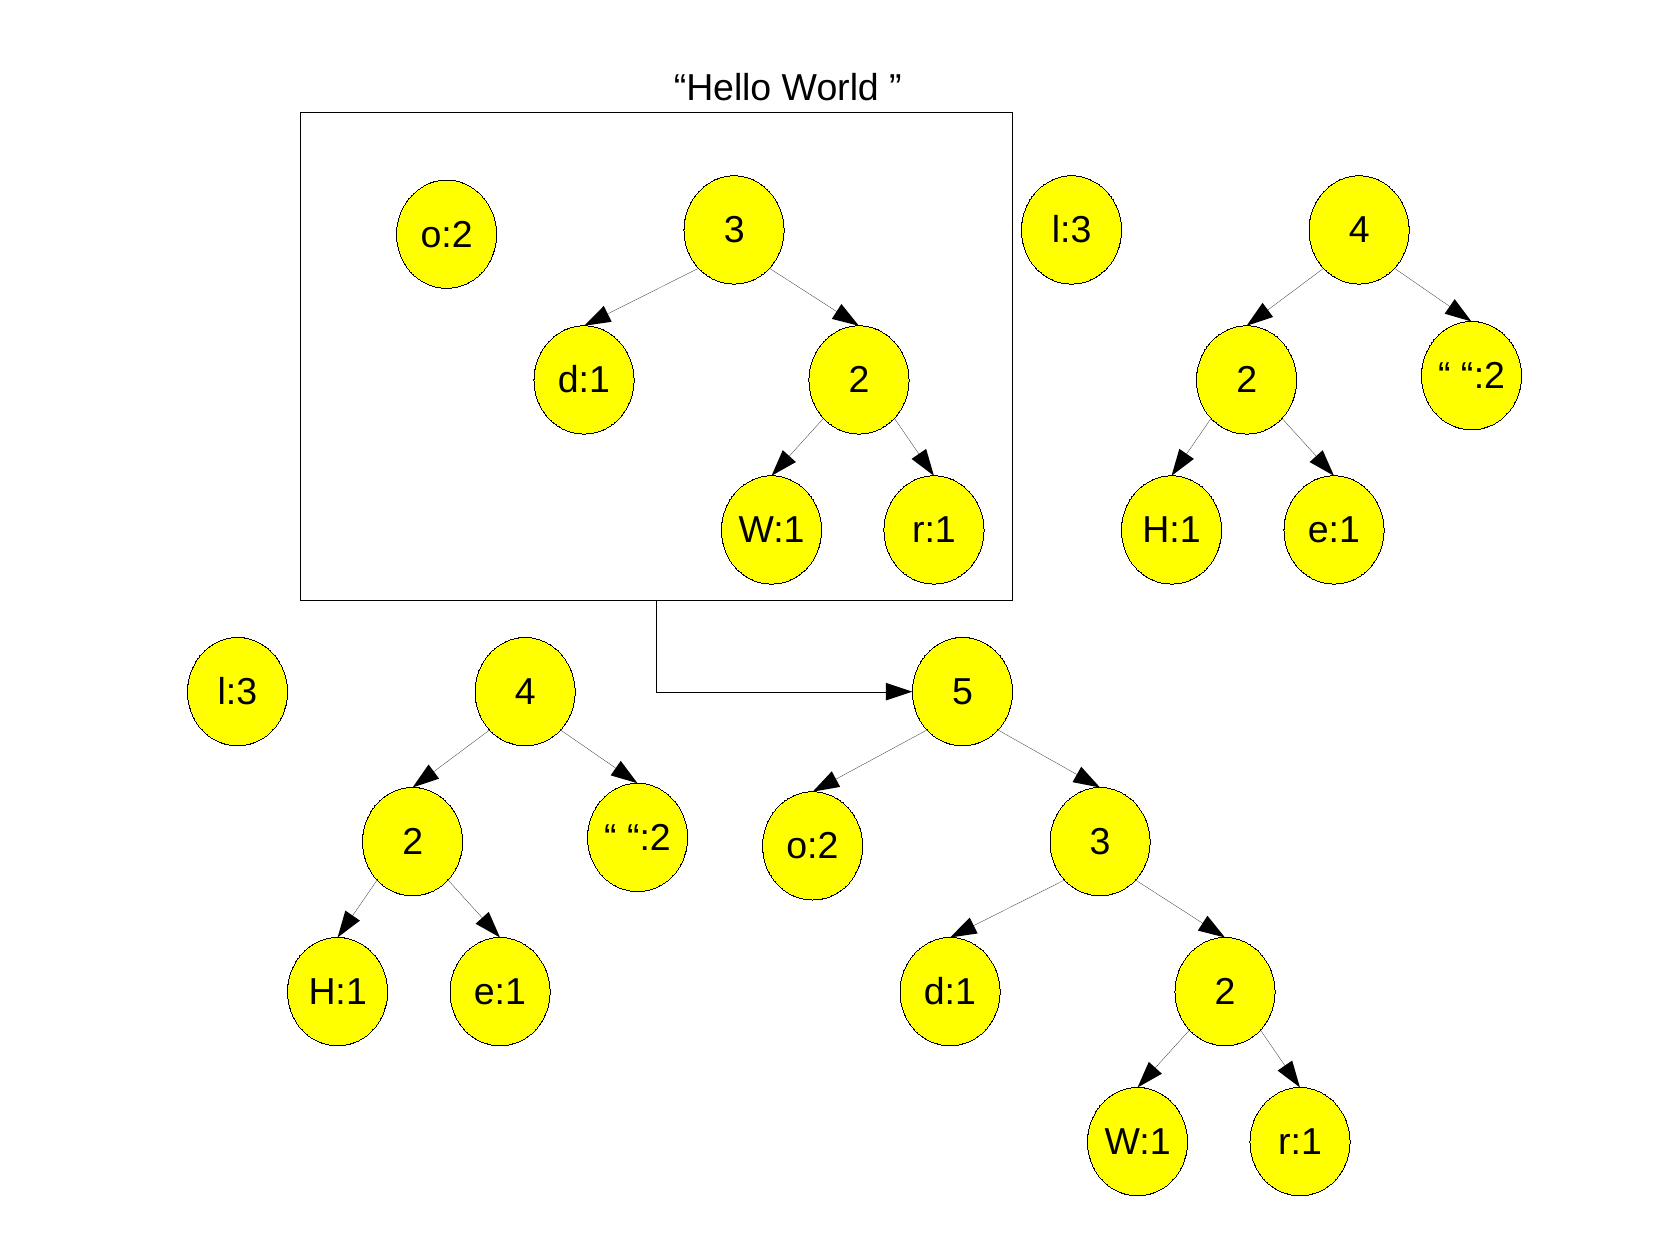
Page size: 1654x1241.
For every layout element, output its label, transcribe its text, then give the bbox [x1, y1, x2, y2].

text_box “ “:2 [1421, 321, 1522, 430]
text_box 5 [912, 637, 1013, 746]
text_box H:1 [287, 937, 388, 1046]
text_box 2 [362, 787, 463, 896]
text_box e:1 [450, 937, 551, 1046]
text_box l:3 [1021, 175, 1122, 285]
text_box 2 [1196, 325, 1297, 435]
text_box [300, 112, 1013, 601]
text_box “ “:2 [587, 783, 688, 892]
text_box l:3 [187, 637, 288, 746]
text_box H:1 [1121, 475, 1222, 585]
text_box e:1 [1283, 475, 1385, 585]
text_box o:2 [762, 791, 863, 901]
text_box 3 [1050, 787, 1151, 896]
text_box d:1 [900, 937, 1001, 1046]
text_box 4 [1309, 175, 1410, 285]
text_box 2 [1174, 937, 1276, 1046]
text_box r:1 [1249, 1087, 1351, 1196]
text_box 4 [475, 637, 576, 746]
text_box W:1 [1087, 1087, 1188, 1196]
text_box “Hello World ” [659, 59, 953, 112]
